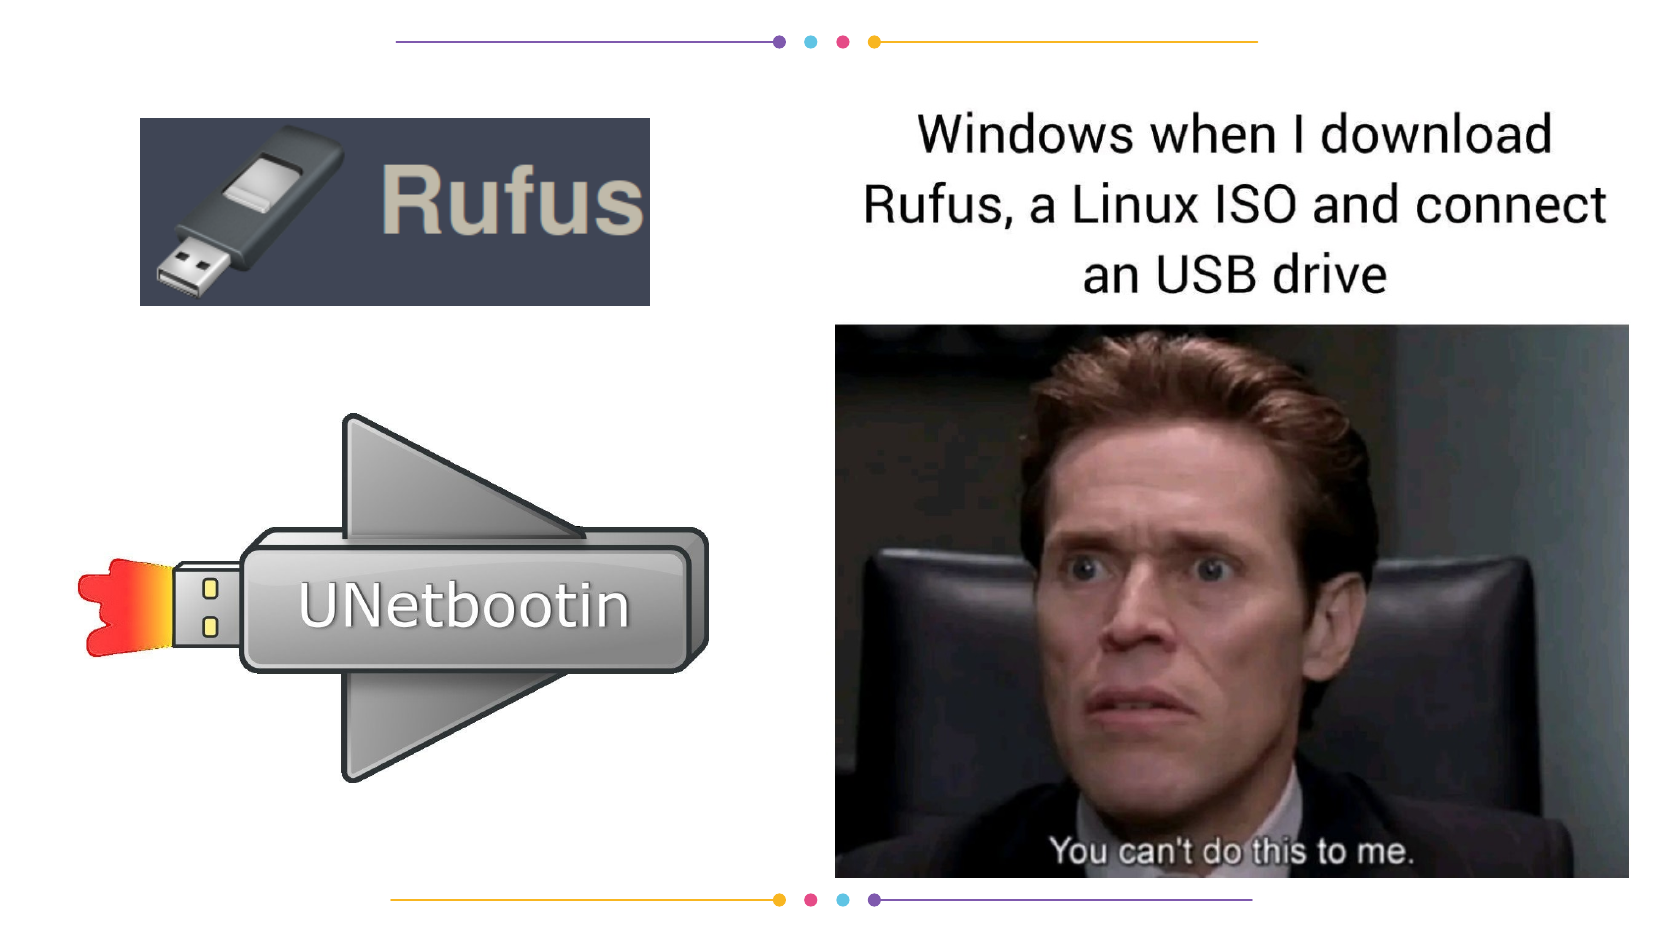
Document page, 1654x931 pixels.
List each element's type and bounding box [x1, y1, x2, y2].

picture [140, 118, 650, 306]
picture [826, 74, 1637, 886]
picture [74, 413, 709, 783]
